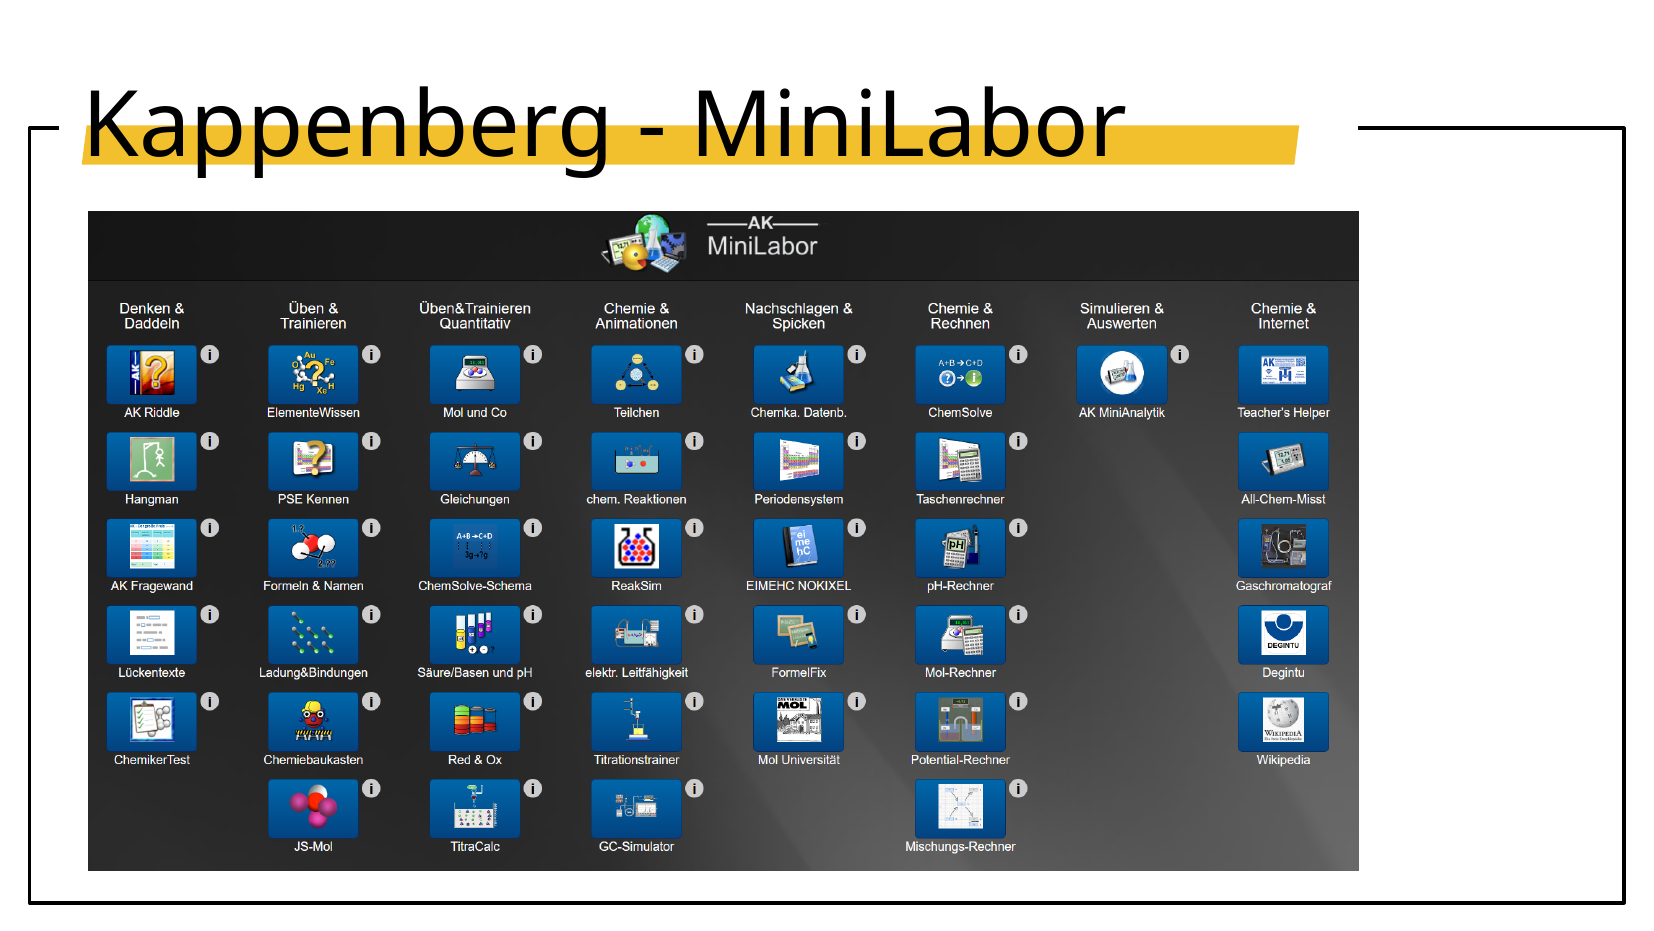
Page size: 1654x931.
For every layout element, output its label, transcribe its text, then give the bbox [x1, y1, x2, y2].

picture [88, 211, 1359, 871]
title Kappenberg - MiniLabor [82, 42, 1571, 199]
